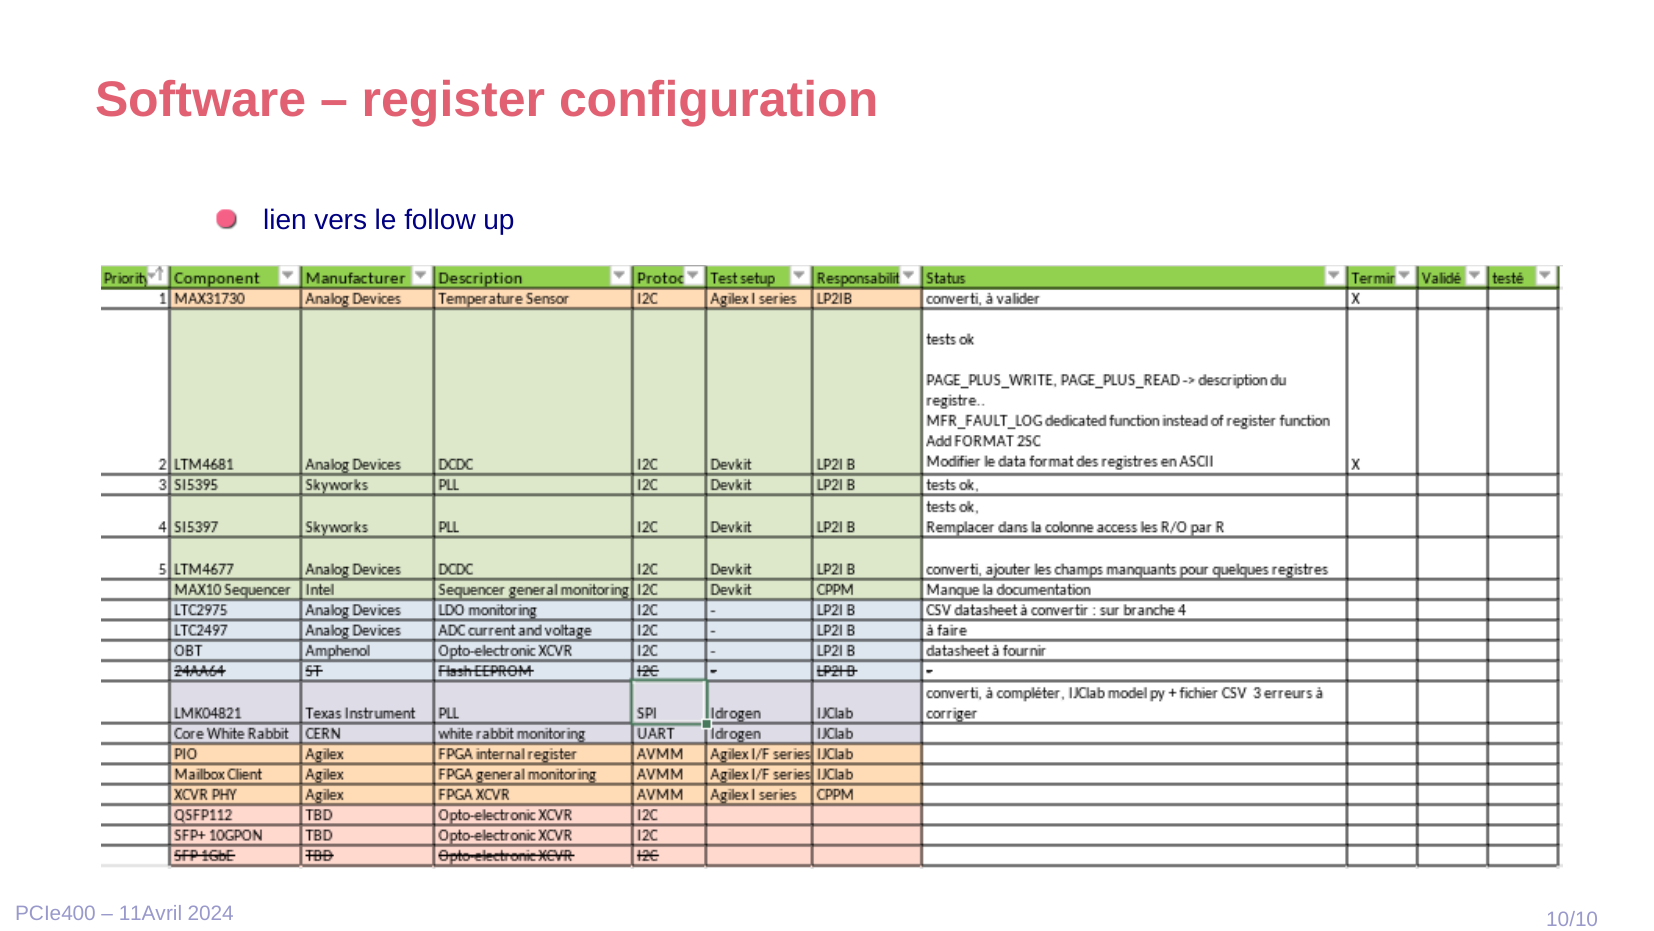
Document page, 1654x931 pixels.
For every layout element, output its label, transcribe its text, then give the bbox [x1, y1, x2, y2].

picture [101, 265, 1563, 869]
title Software – register configuration [94, 40, 1540, 159]
list lien vers le follow up [121, 172, 1534, 265]
